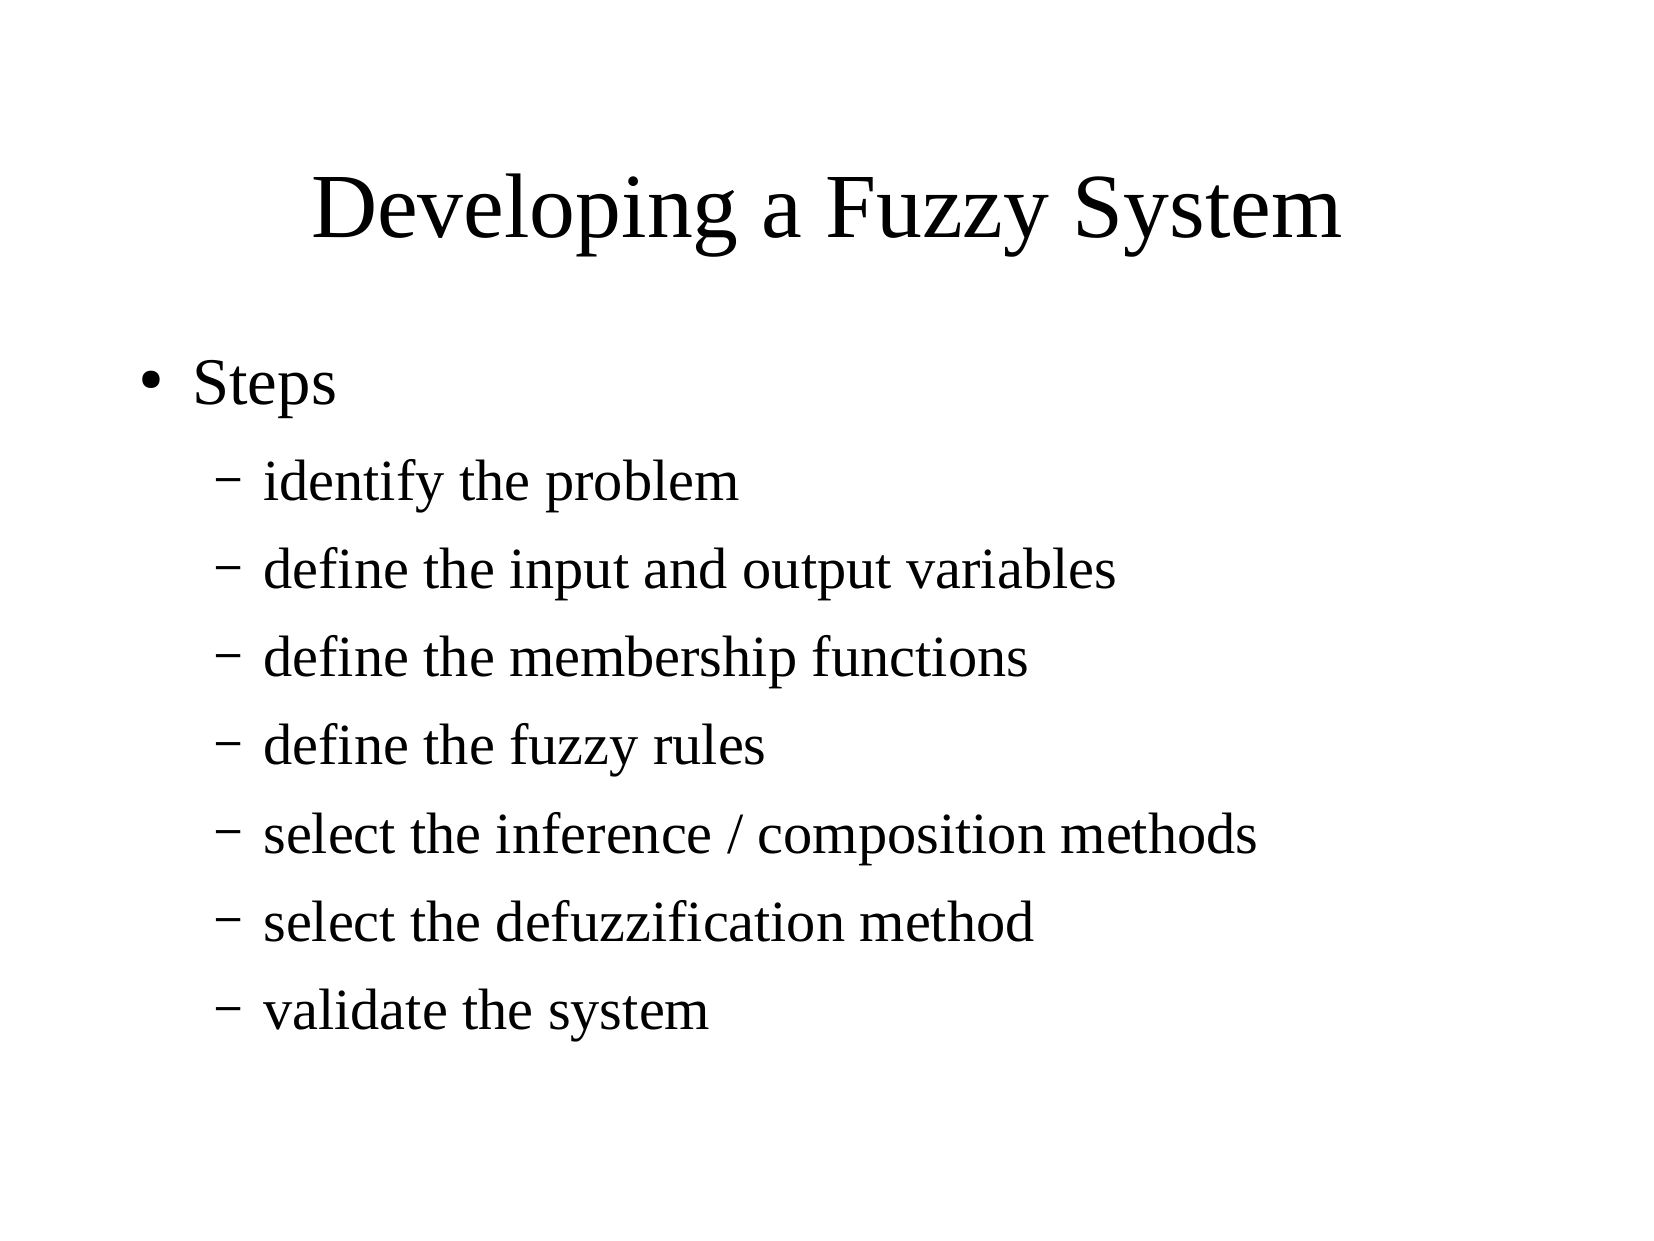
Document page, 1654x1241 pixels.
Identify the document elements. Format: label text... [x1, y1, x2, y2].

list Steps identify the problem define the input and output variables define the membership functions define the fuzzy rules select the inference / composition methods select the defuzzification method validate the system [121, 344, 1534, 1127]
title Developing a Fuzzy System [121, 102, 1534, 311]
